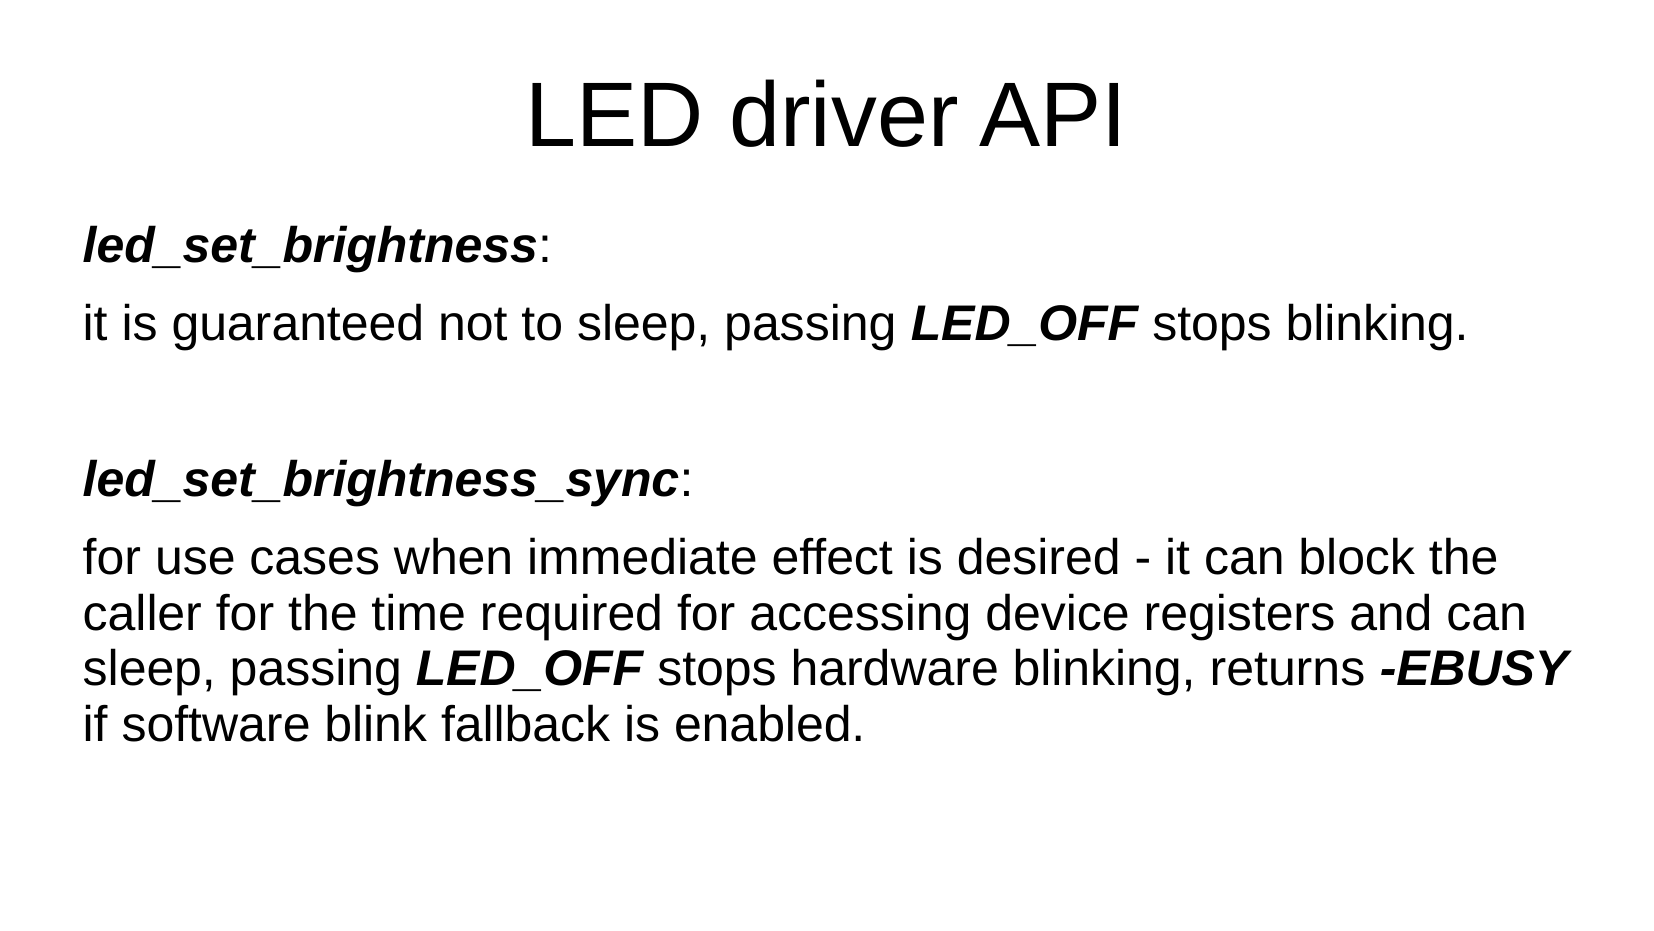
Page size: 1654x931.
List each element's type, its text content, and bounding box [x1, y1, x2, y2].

title LED driver API [82, 37, 1571, 193]
list led_set_brightness: it is guaranteed not to sleep, passing LED_OFF stops blinking. led_set_brightness_sync: for use cases when immediate effect is desired - it can block the caller for the time required for accessing device registers and can sleep, passing LED_OFF stops hardware blinking, returns -EBUSY if software blink fallback is enabled. [82, 217, 1571, 758]
